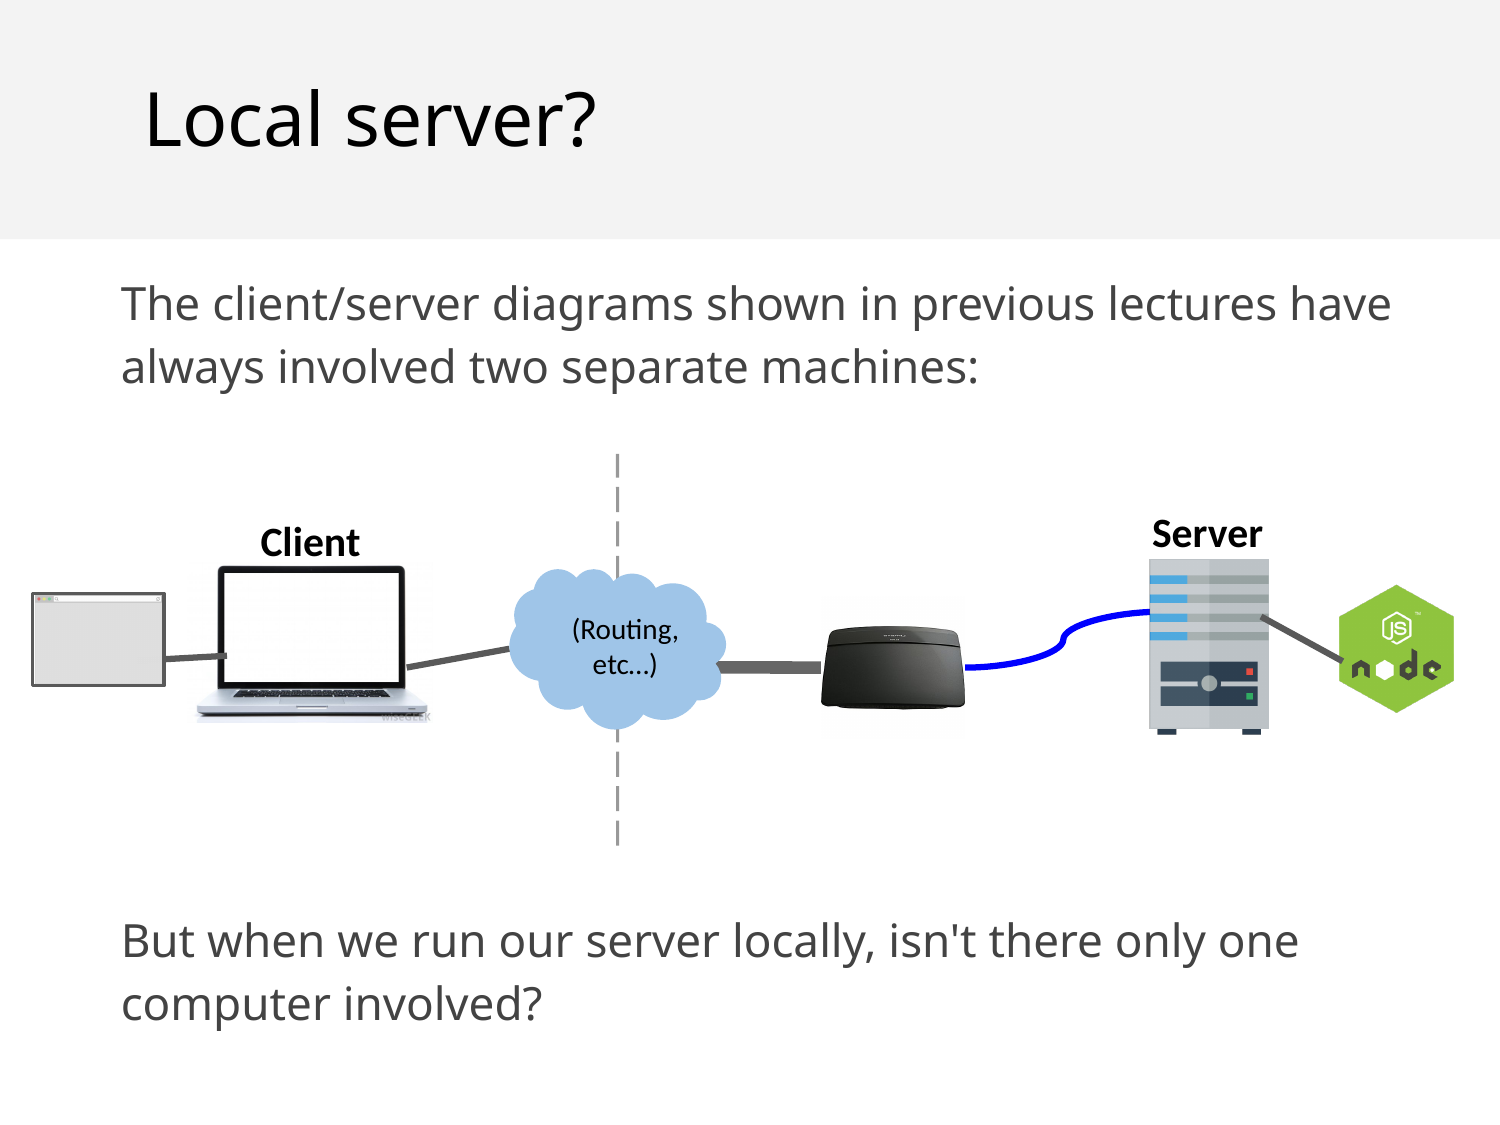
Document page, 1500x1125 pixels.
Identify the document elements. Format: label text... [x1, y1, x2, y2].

list But when we run our server locally, isn't there only one computer involved? [105, 888, 1426, 1083]
text_box Server [1085, 474, 1331, 587]
picture [1114, 587, 1302, 743]
picture [1330, 583, 1462, 715]
title Local server? [128, 56, 1372, 183]
picture [187, 562, 433, 723]
list The client/server diagrams shown in previous lectures have always involved two separate machines: [105, 250, 1500, 446]
text_box Client [188, 483, 434, 597]
picture [34, 595, 163, 685]
picture [821, 596, 965, 739]
text_box (Routing, etc…) [509, 569, 727, 730]
